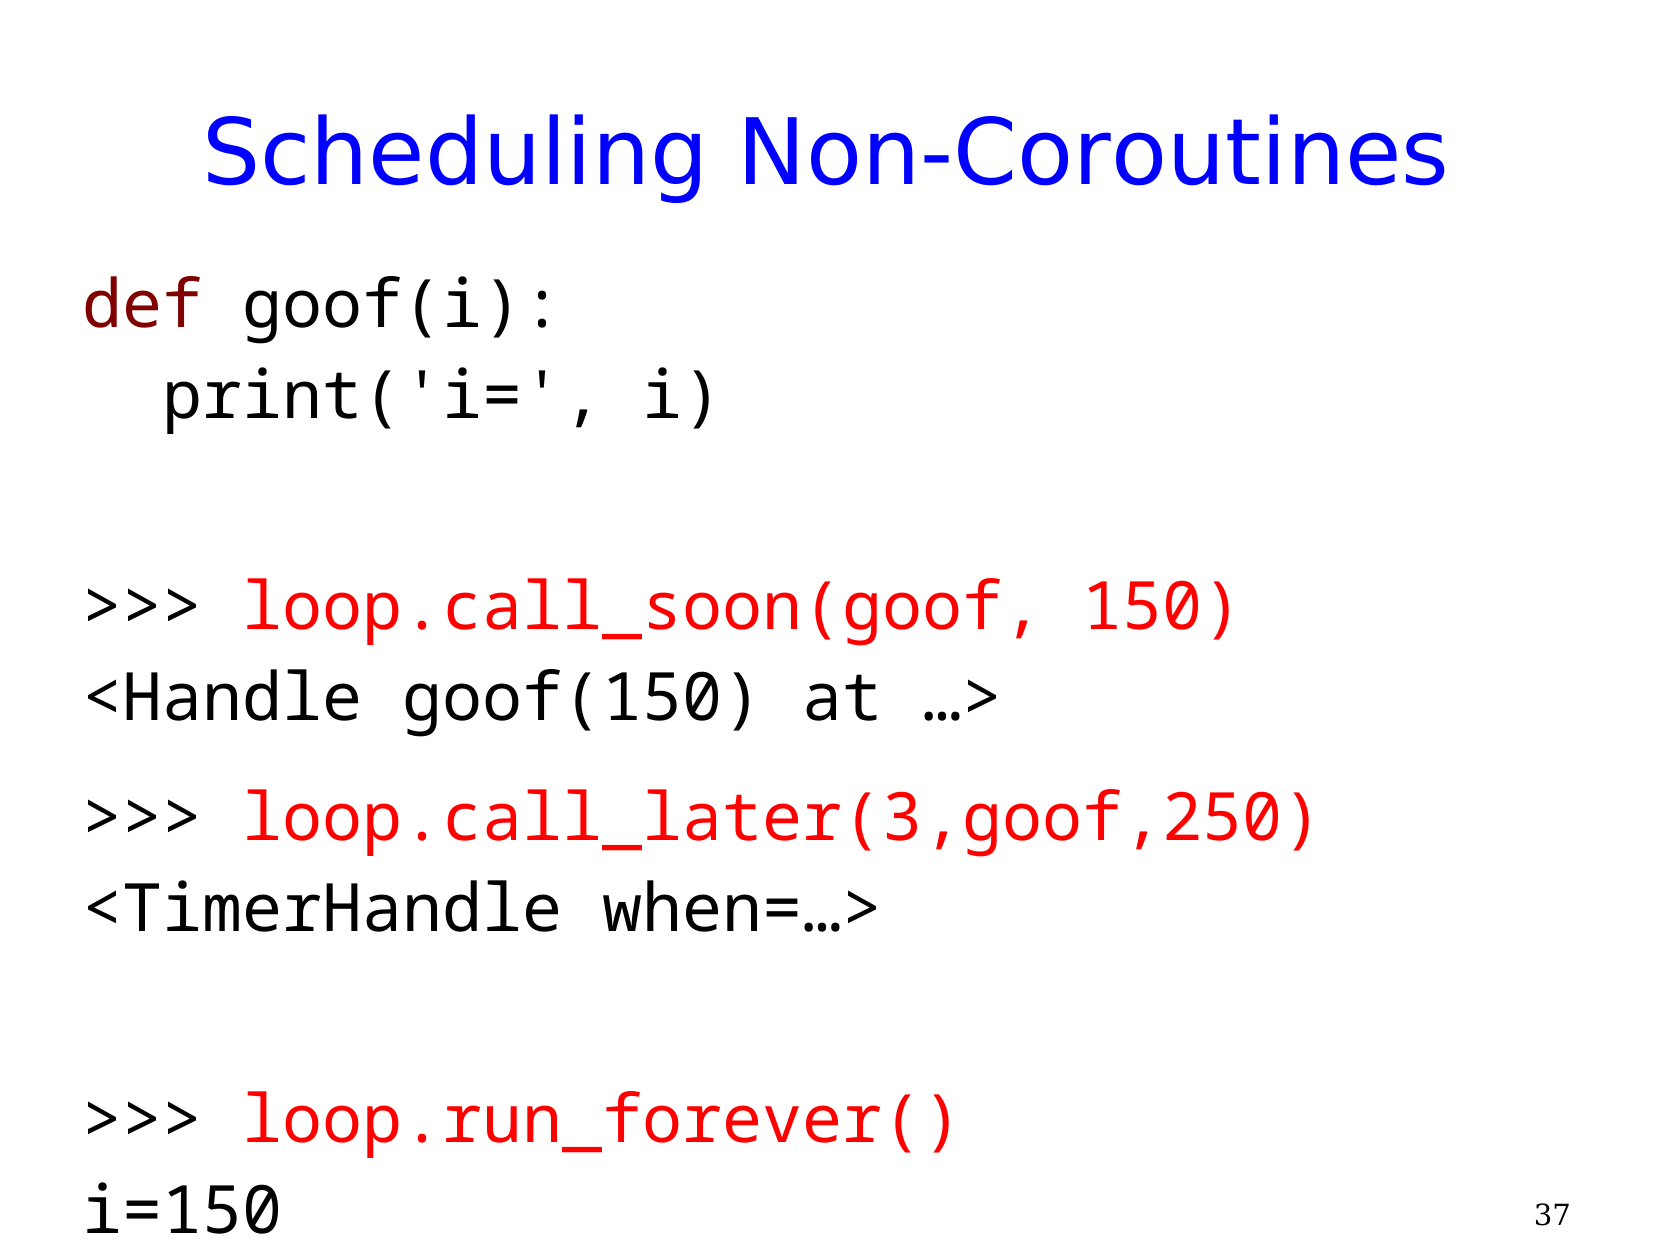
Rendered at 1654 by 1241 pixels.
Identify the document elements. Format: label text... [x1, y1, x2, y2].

title Scheduling Non-Coroutines [82, 49, 1571, 256]
list def goof(i): print('i=', i) >>> loop.call_soon(goof, 150) <Handle goof(150) at …> >>> loop.call_later(3,goof,250) <TimerHandle when=…> >>> loop.run_forever() i=150 i=250 [82, 256, 1571, 1241]
